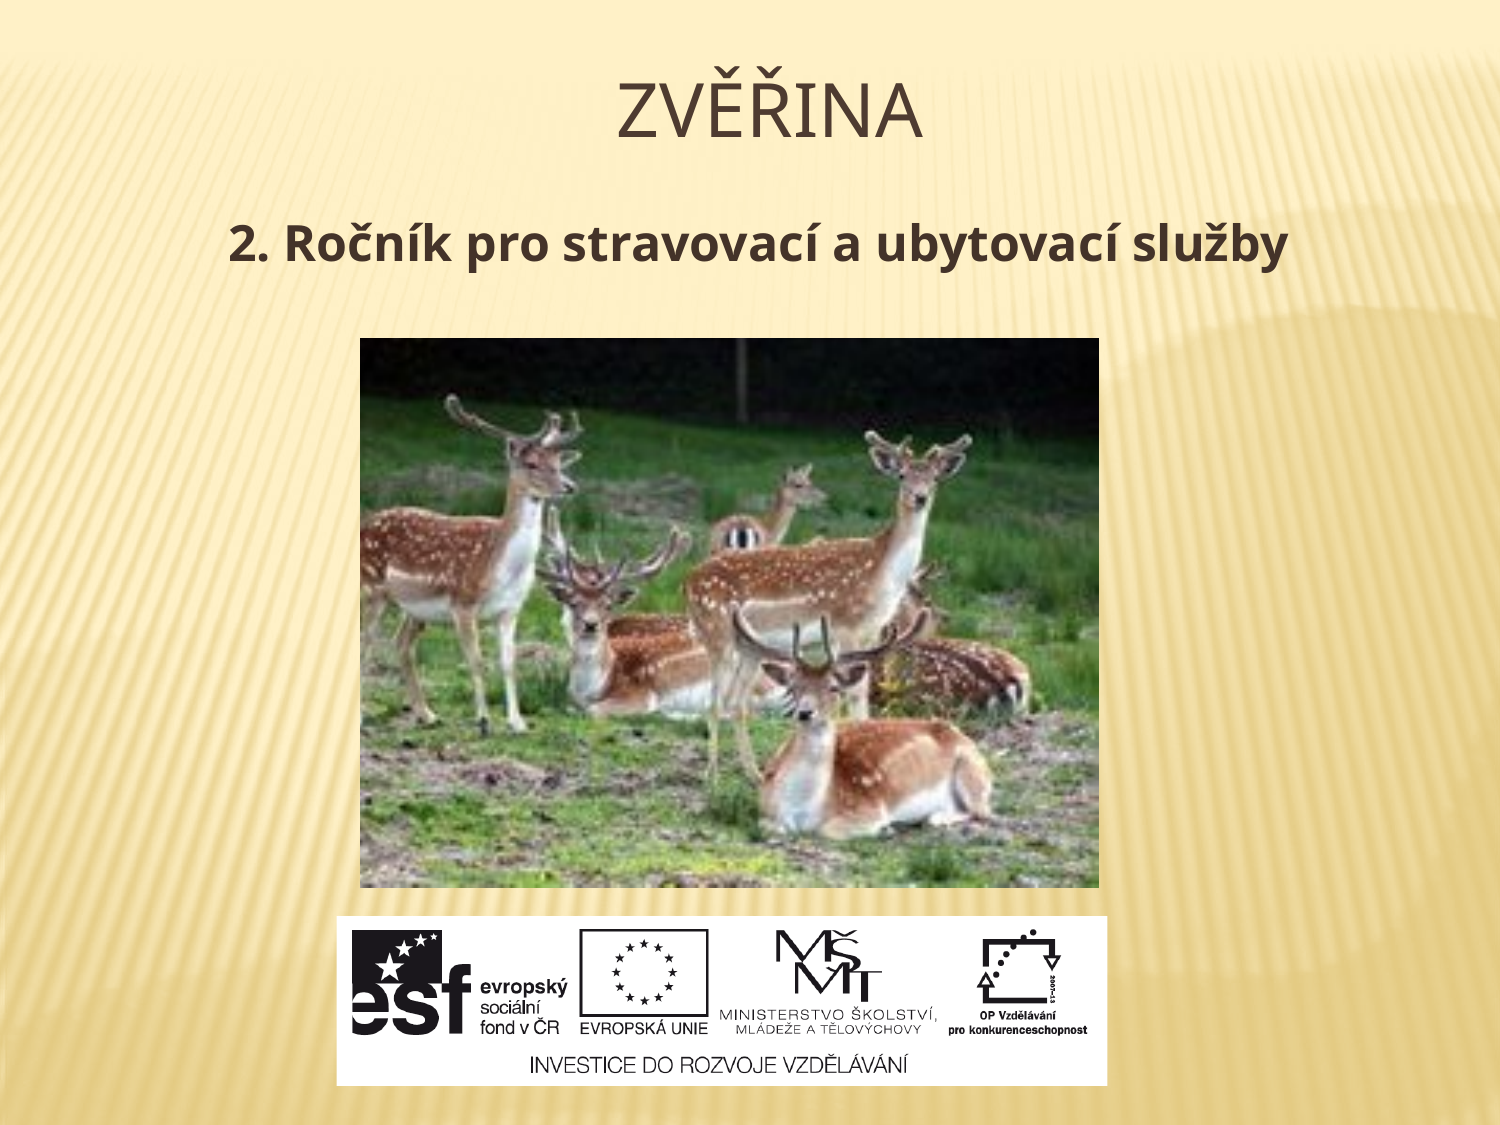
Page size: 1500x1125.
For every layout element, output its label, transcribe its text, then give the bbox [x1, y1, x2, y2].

subtitle 2. Ročník pro stravovací a ubytovací služby [64, 172, 1453, 279]
picture [336, 916, 1108, 1086]
picture [360, 338, 1099, 889]
title Zvěřina [76, 54, 1465, 185]
